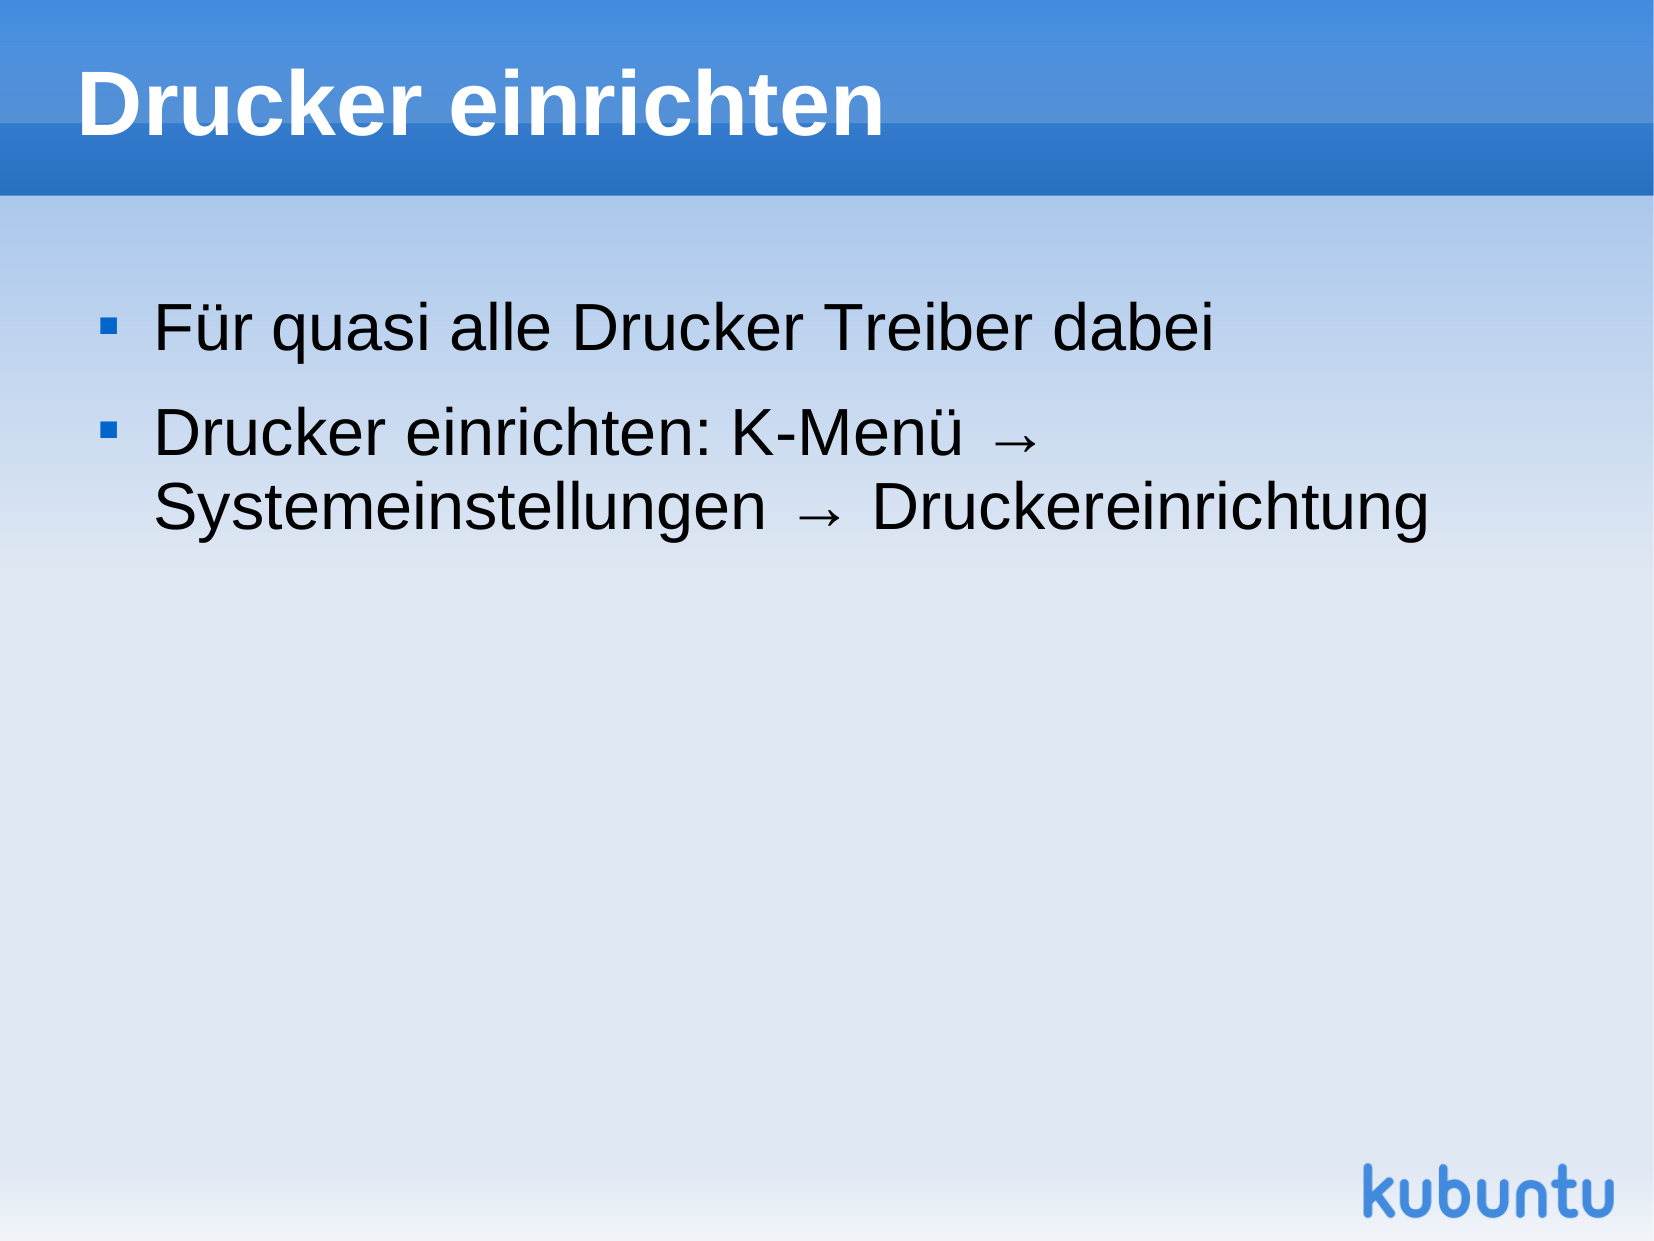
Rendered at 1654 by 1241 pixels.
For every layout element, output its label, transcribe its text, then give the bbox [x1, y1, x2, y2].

title Drucker einrichten [76, 0, 1565, 208]
list Für quasi alle Drucker Treiber dabei Drucker einrichten: K-Menü → Systemeinstellungen → Druckereinrichtung [82, 290, 1571, 1109]
picture [0, 0, 1654, 1241]
